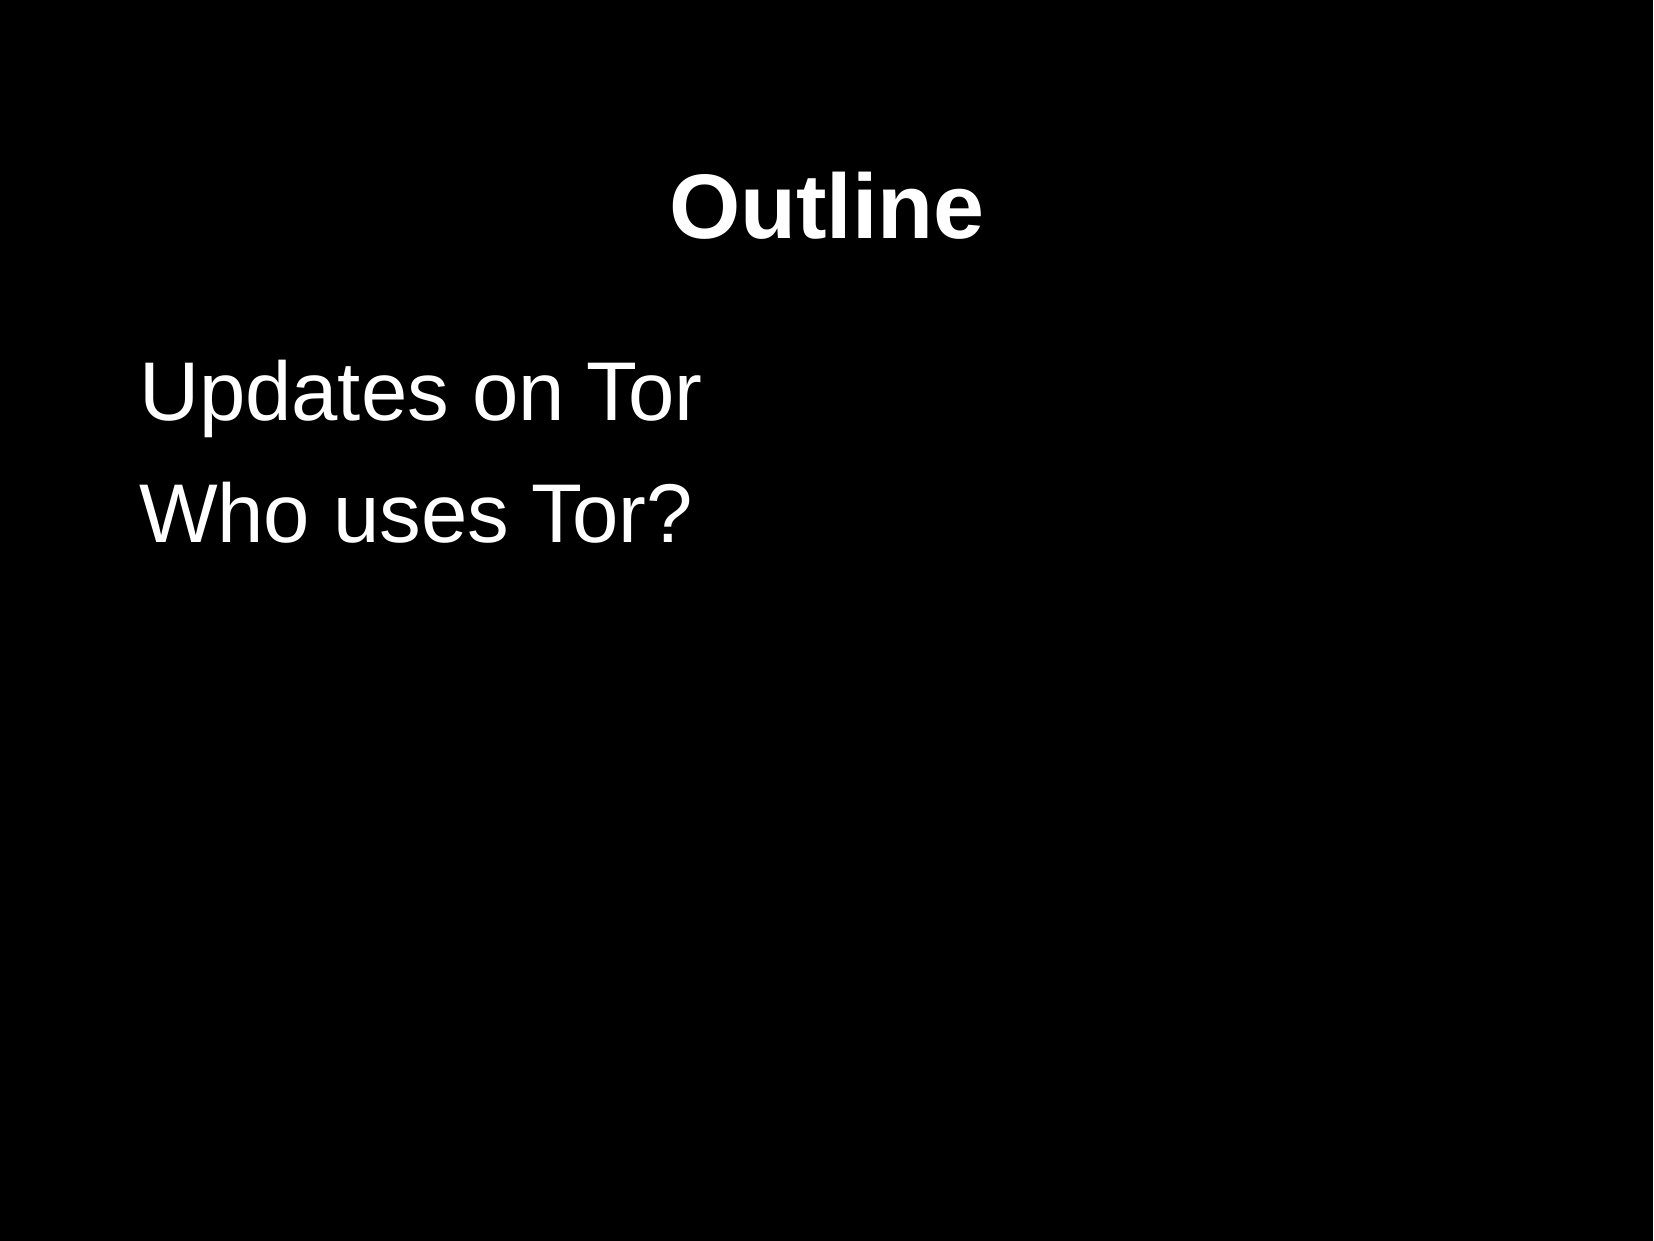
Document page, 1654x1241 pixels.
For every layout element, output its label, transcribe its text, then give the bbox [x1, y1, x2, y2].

title Outline [121, 102, 1534, 311]
list Updates on Tor Who uses Tor? [121, 344, 1534, 561]
